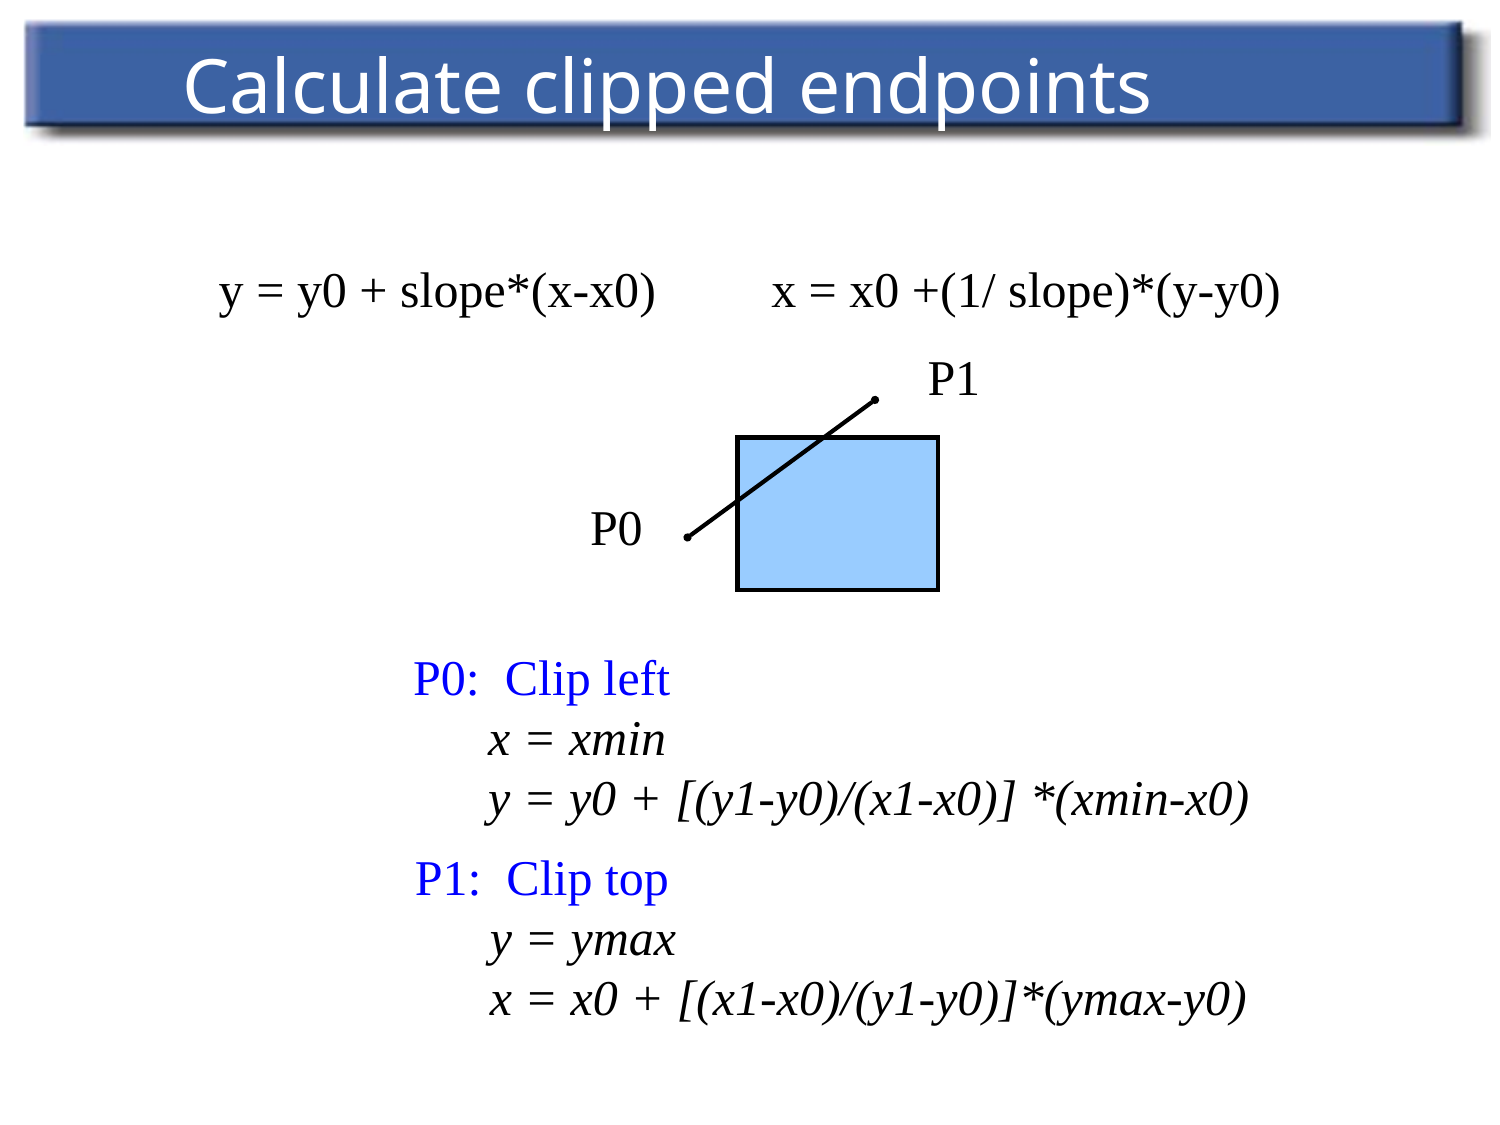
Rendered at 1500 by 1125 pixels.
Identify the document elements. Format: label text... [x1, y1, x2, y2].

text_box P0 [575, 487, 658, 563]
text_box [737, 437, 819, 497]
text_box [737, 437, 939, 591]
text_box x = x0 +(1/ slope)*(y-y0) [756, 249, 1297, 326]
text_box P1 [912, 337, 996, 413]
text_box P1: Clip top y = ymax x = x0 + [(x1-x0)/(y1-y0)]*(ymax-y0) [324, 837, 1326, 1093]
text_box P0: Clip left x = xmin y = y0 + [(y1-y0)/(x1-x0)] *(xmin-x0) [323, 637, 1338, 833]
text_box Calculate clipped endpoints [167, 30, 1225, 137]
picture [23, 18, 1491, 146]
text_box y = y0 + slope*(x-x0) [204, 249, 672, 326]
